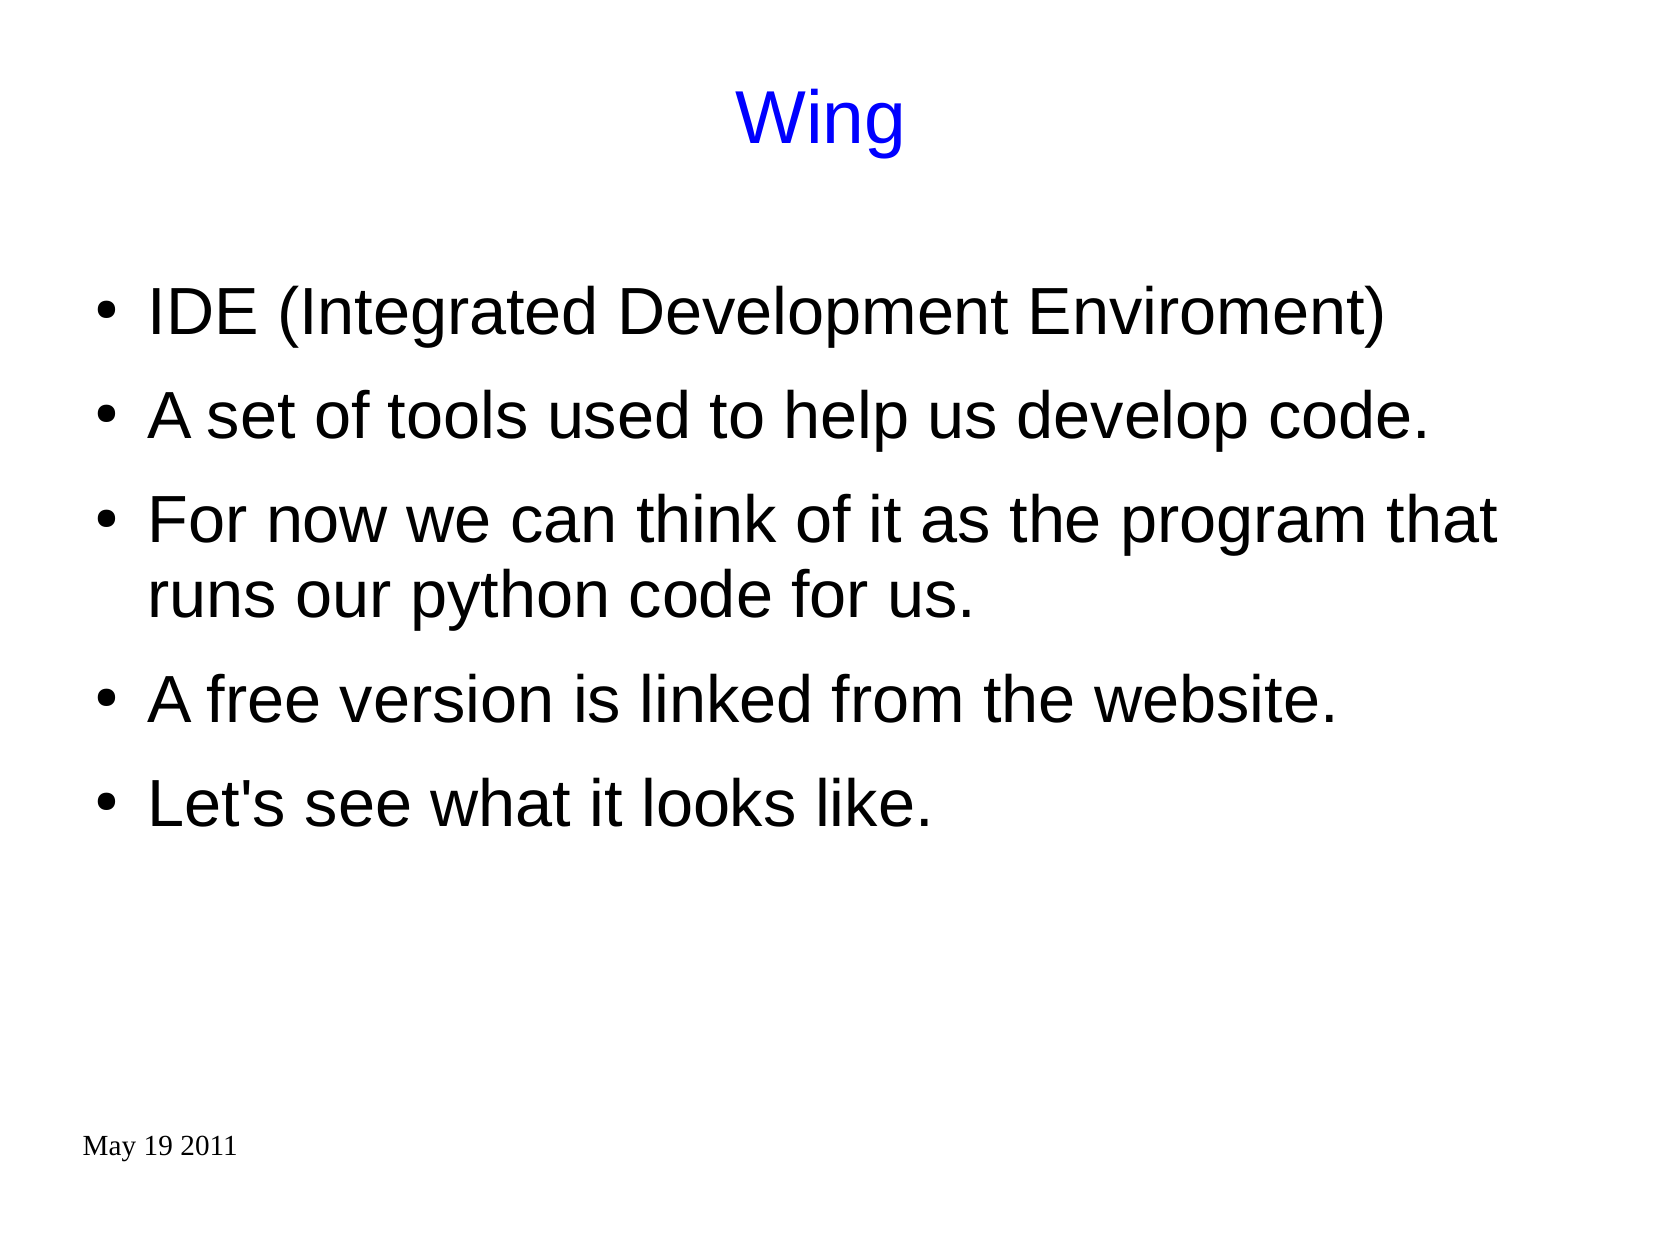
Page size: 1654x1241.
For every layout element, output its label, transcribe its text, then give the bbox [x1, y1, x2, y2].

list IDE (Integrated Development Enviroment) A set of tools used to help us develop code. For now we can think of it as the program that runs our python code for us. A free version is linked from the website. Let's see what it looks like. [76, 274, 1565, 1093]
title Wing [76, 58, 1565, 178]
